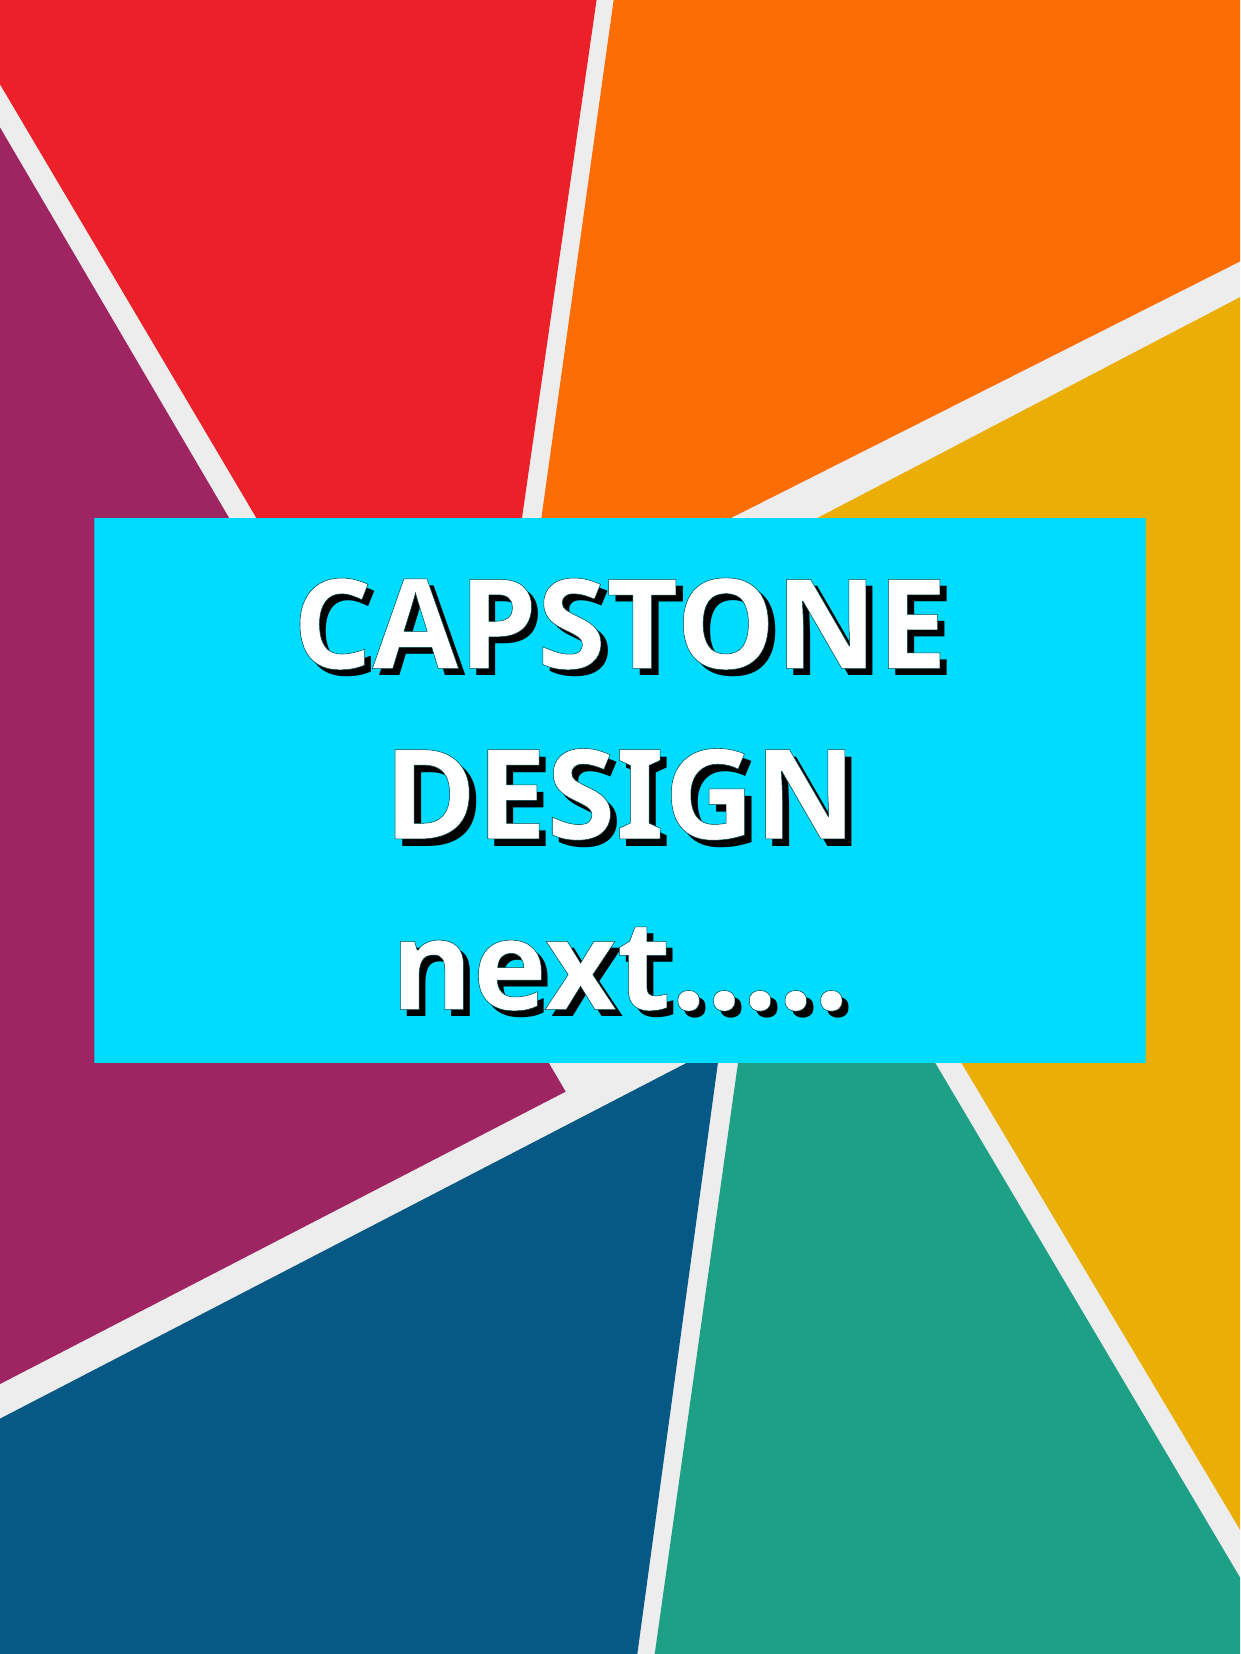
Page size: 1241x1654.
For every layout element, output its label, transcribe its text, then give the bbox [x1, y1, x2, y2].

subtitle CAPSTONE DESIGN next..... [94, 518, 1146, 1063]
